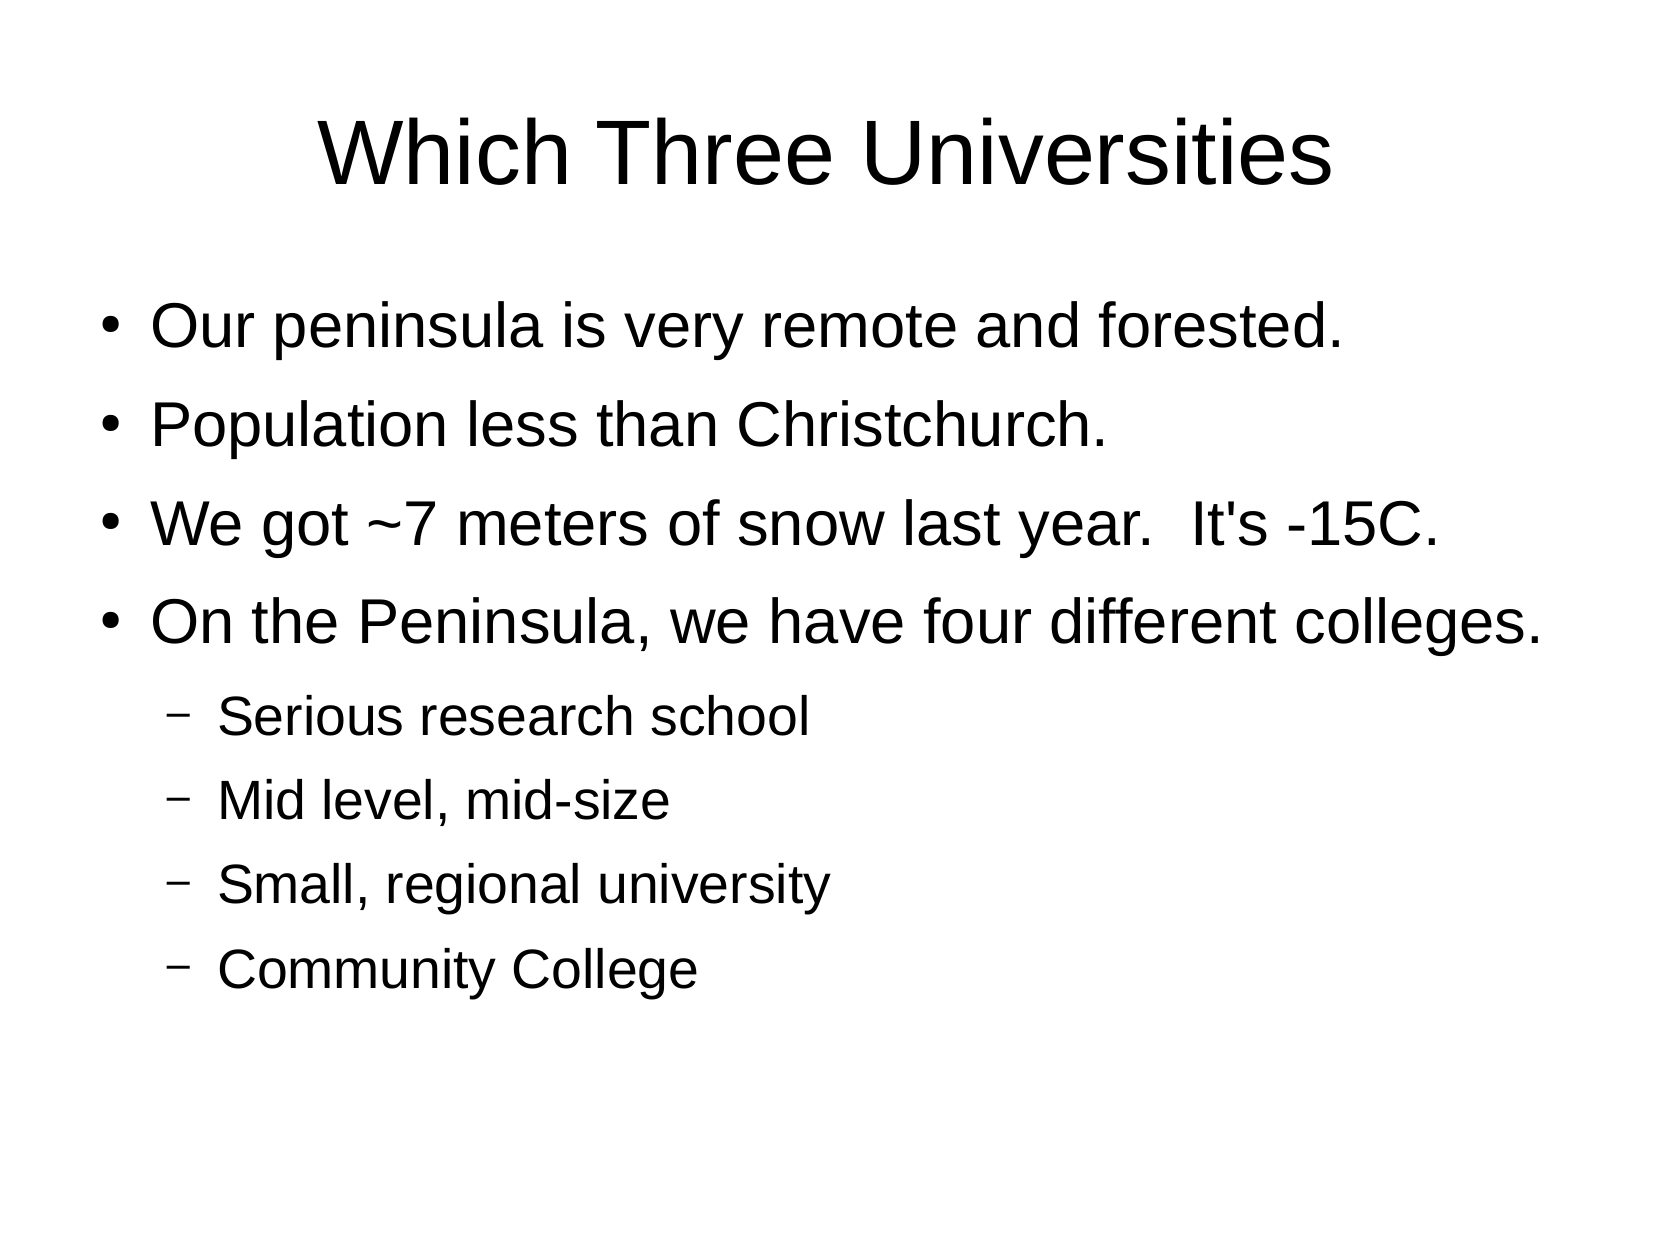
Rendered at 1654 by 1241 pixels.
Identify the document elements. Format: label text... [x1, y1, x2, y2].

title Which Three Universities [82, 49, 1571, 257]
list Our peninsula is very remote and forested. Population less than Christchurch. We got ~7 meters of snow last year. It's -15C. On the Peninsula, we have four different colleges. Serious research school Mid level, mid-size Small, regional university Community College [82, 290, 1571, 1010]
